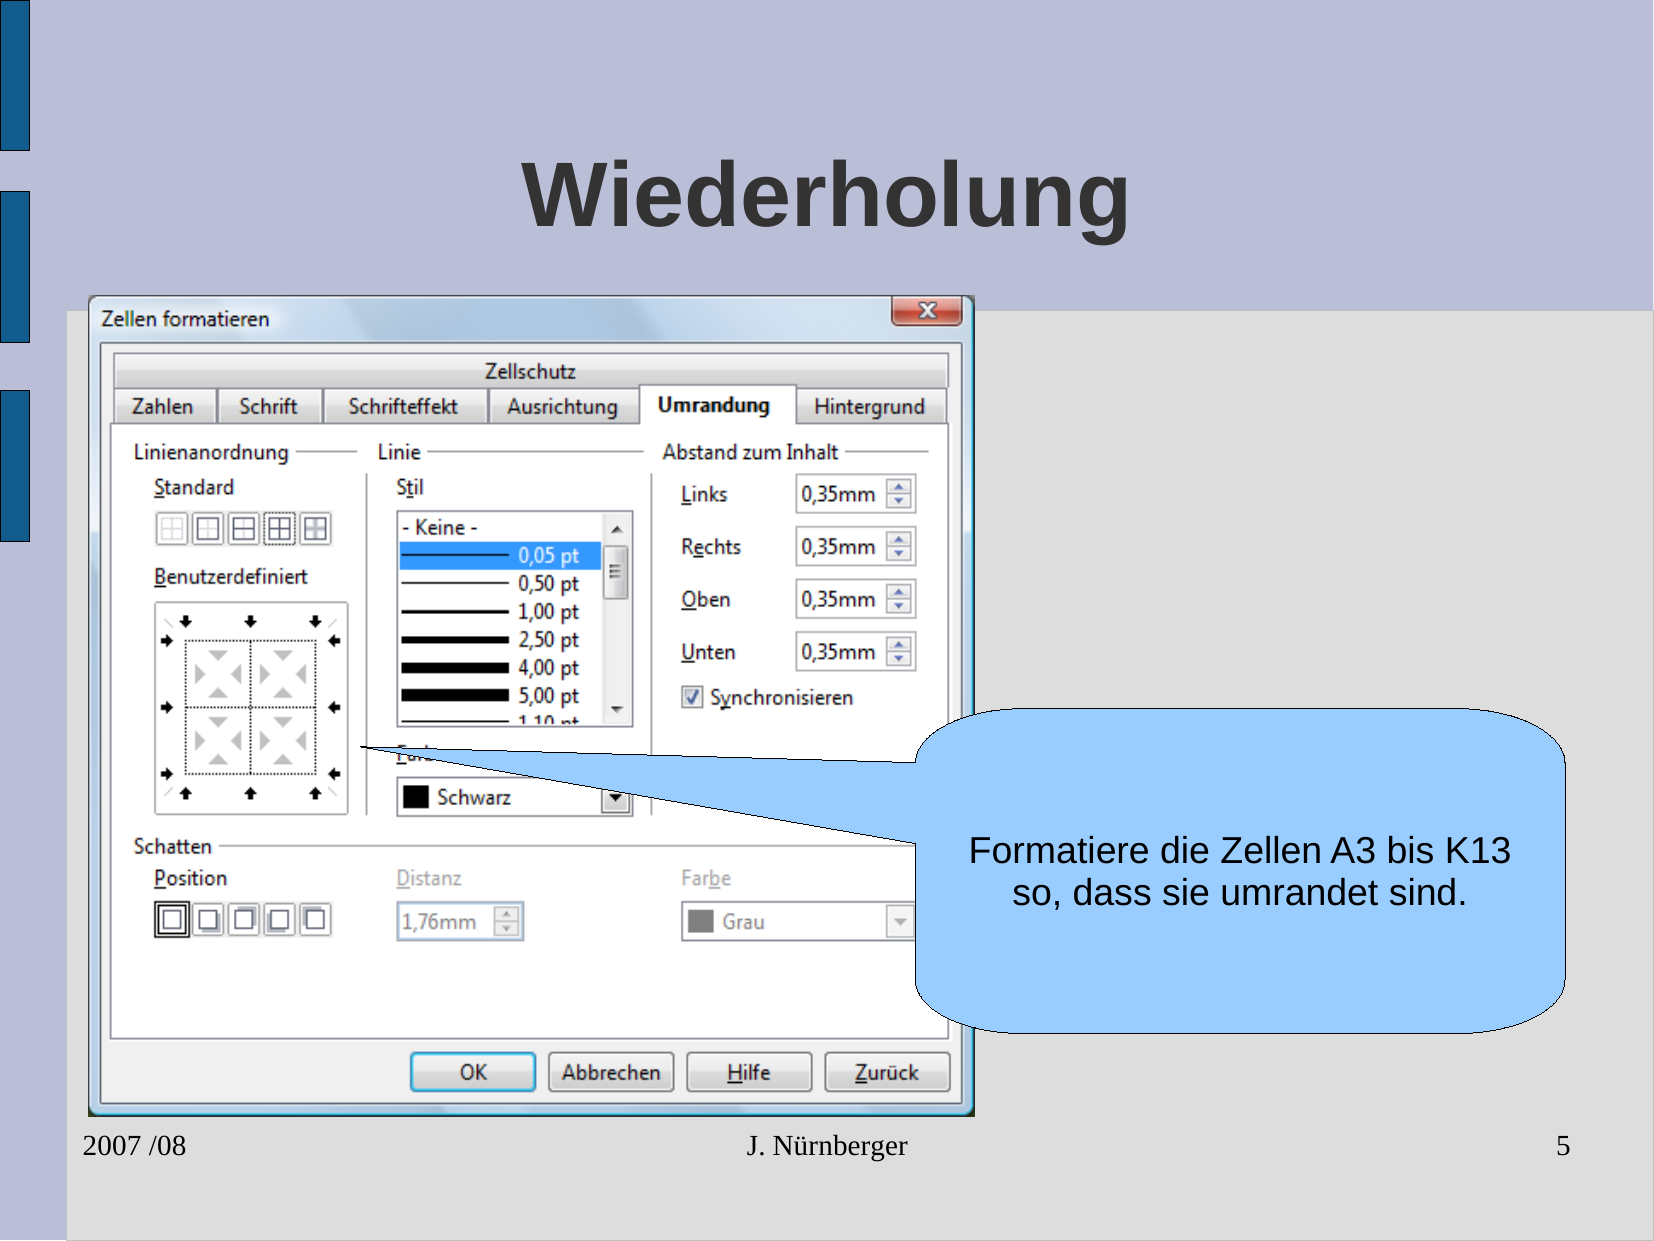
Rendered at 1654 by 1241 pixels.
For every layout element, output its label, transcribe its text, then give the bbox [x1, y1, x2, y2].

title Wiederholung [121, 91, 1534, 299]
text_box Formatiere die Zellen A3 bis K13 so, dass sie umrandet sind. [360, 708, 1566, 1034]
picture [88, 295, 975, 1117]
